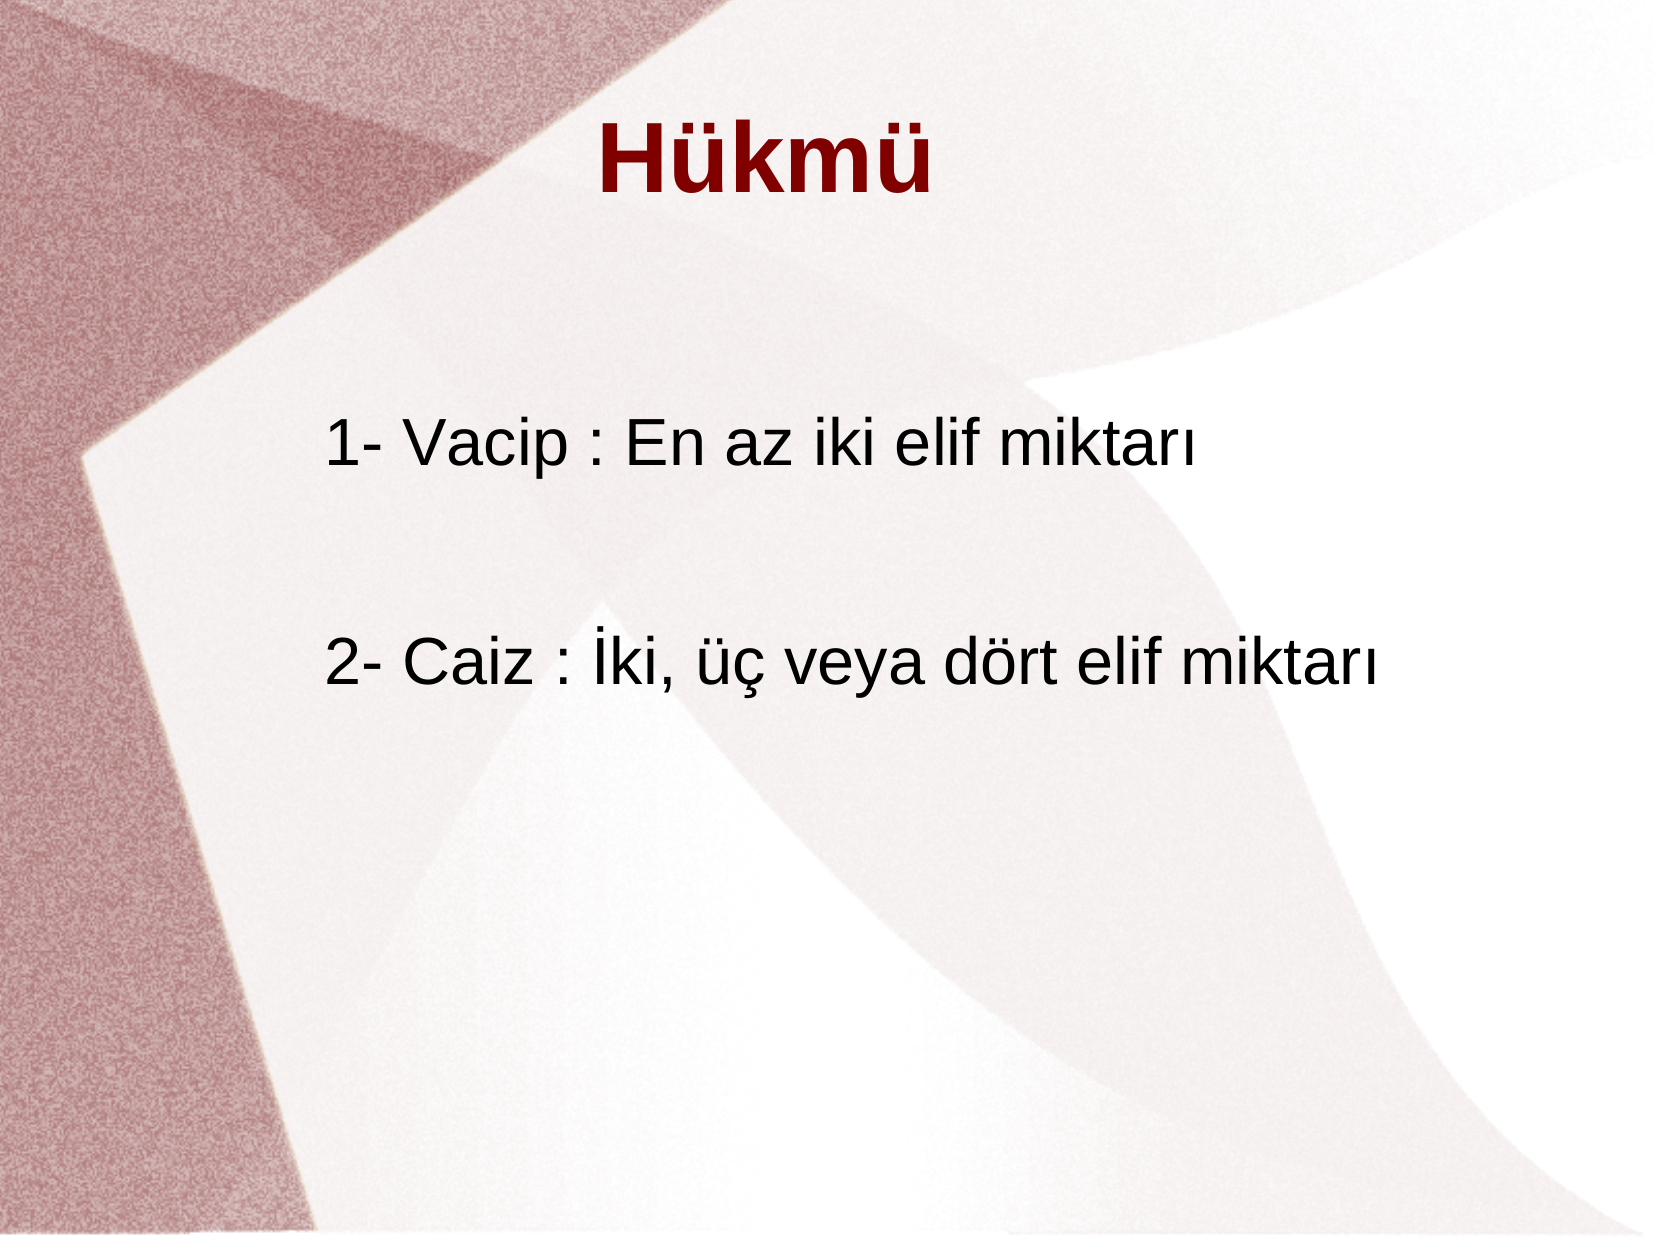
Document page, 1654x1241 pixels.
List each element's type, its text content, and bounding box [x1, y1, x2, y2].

title Hükmü [596, 56, 1607, 250]
subtitle 1- Vacip : En az iki elif miktarı 2- Caiz : İki, üç veya dört elif miktarı [324, 297, 1601, 908]
